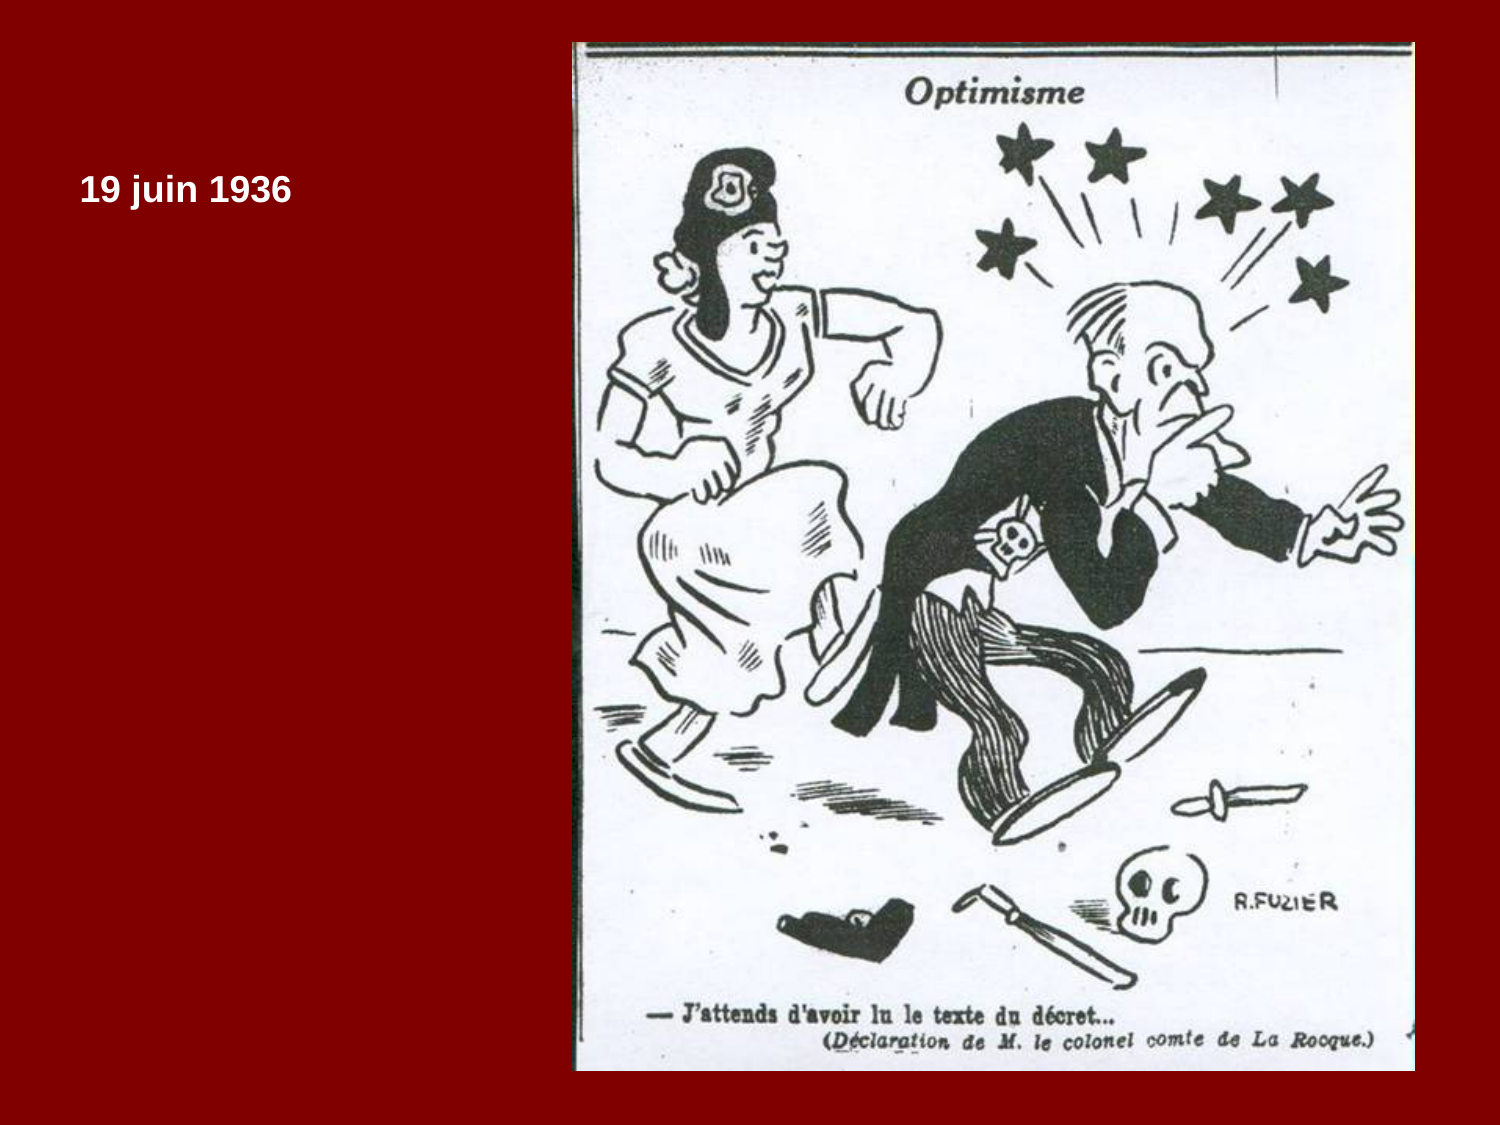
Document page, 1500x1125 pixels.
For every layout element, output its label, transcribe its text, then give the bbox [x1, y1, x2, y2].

text_box 19 juin 1936 [64, 160, 443, 219]
picture [572, 42, 1415, 1071]
